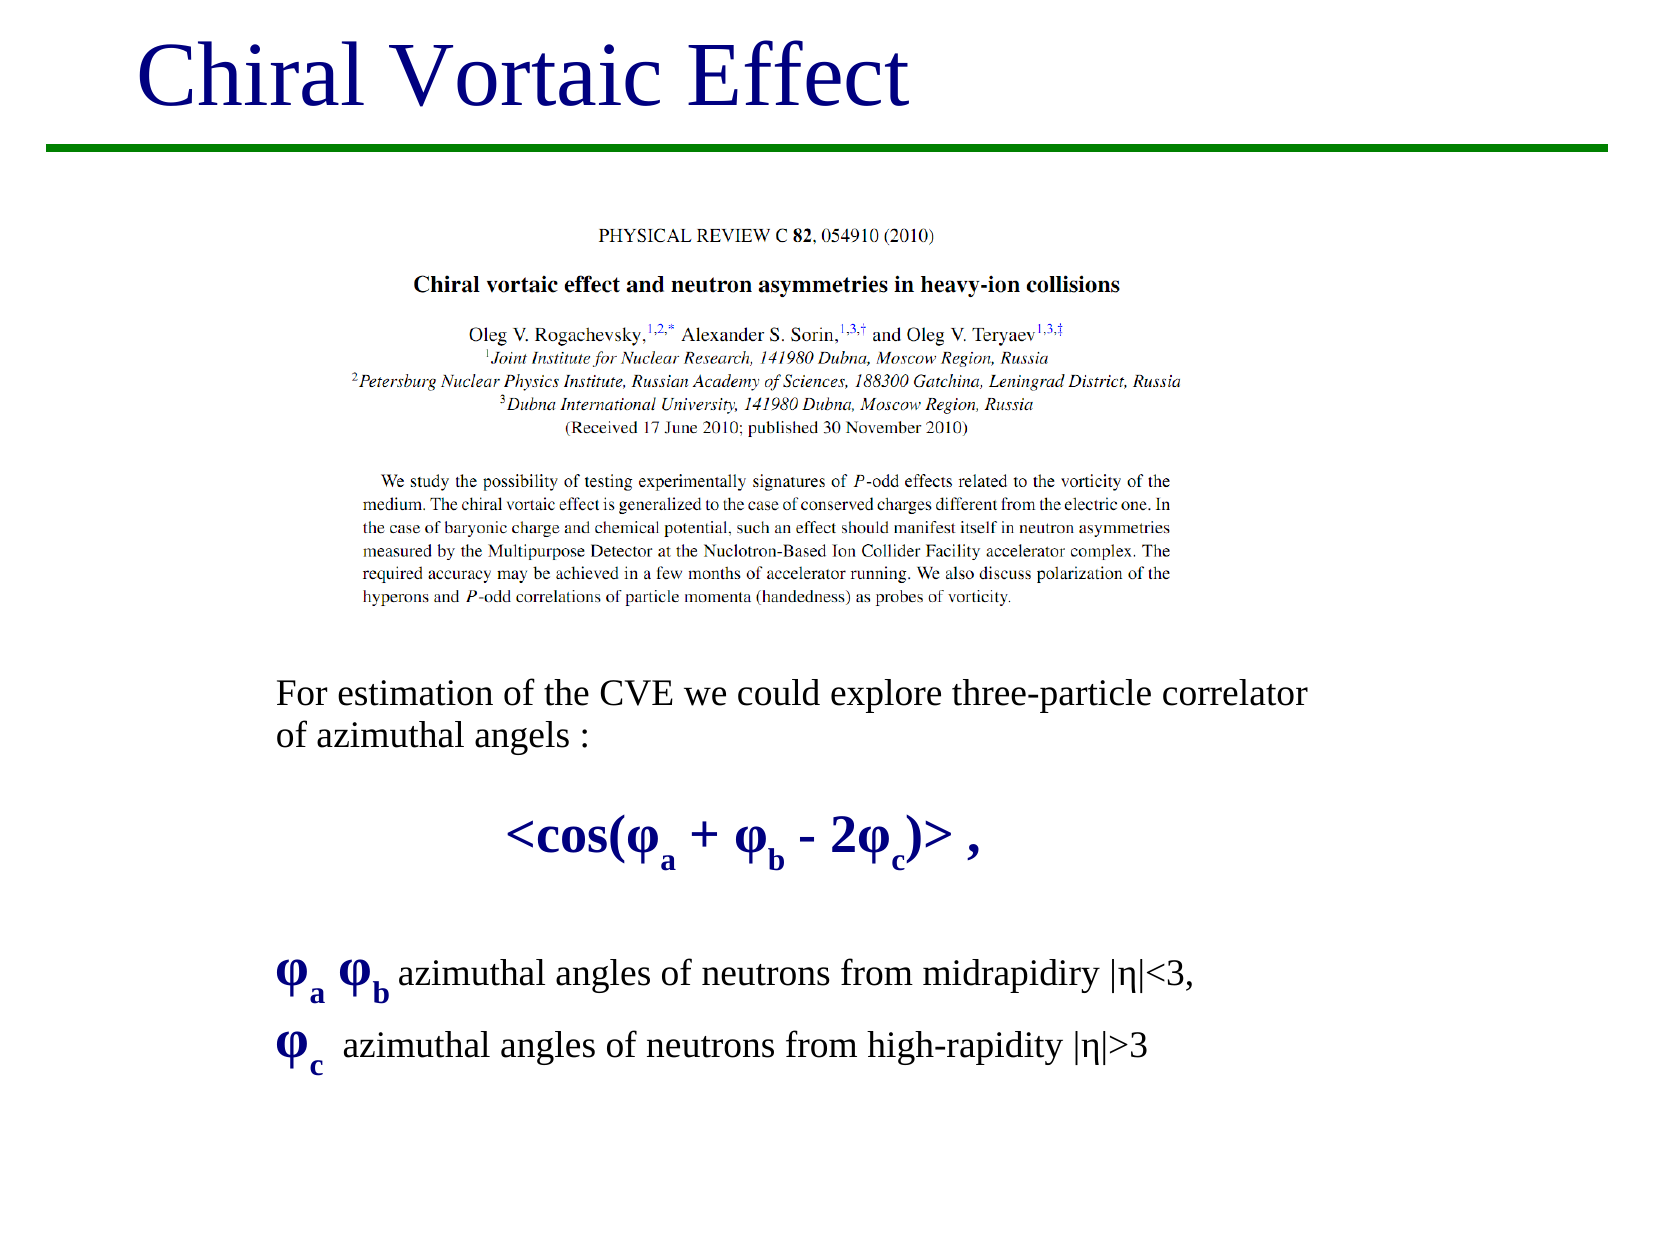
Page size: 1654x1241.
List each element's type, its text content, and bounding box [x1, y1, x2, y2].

picture [324, 191, 1211, 622]
text_box For estimation of the CVE we could explore three-particle correlator of azimuthal angels : <cos(φa + φb - 2φc)> , φa φb azimuthal angles of neutrons from midrapidiry |η|<3, φc azimuthal angles of neutrons from high-rapidity |η|>3 [261, 665, 1332, 1085]
title Chiral Vortaic Effect [0, 0, 1049, 156]
